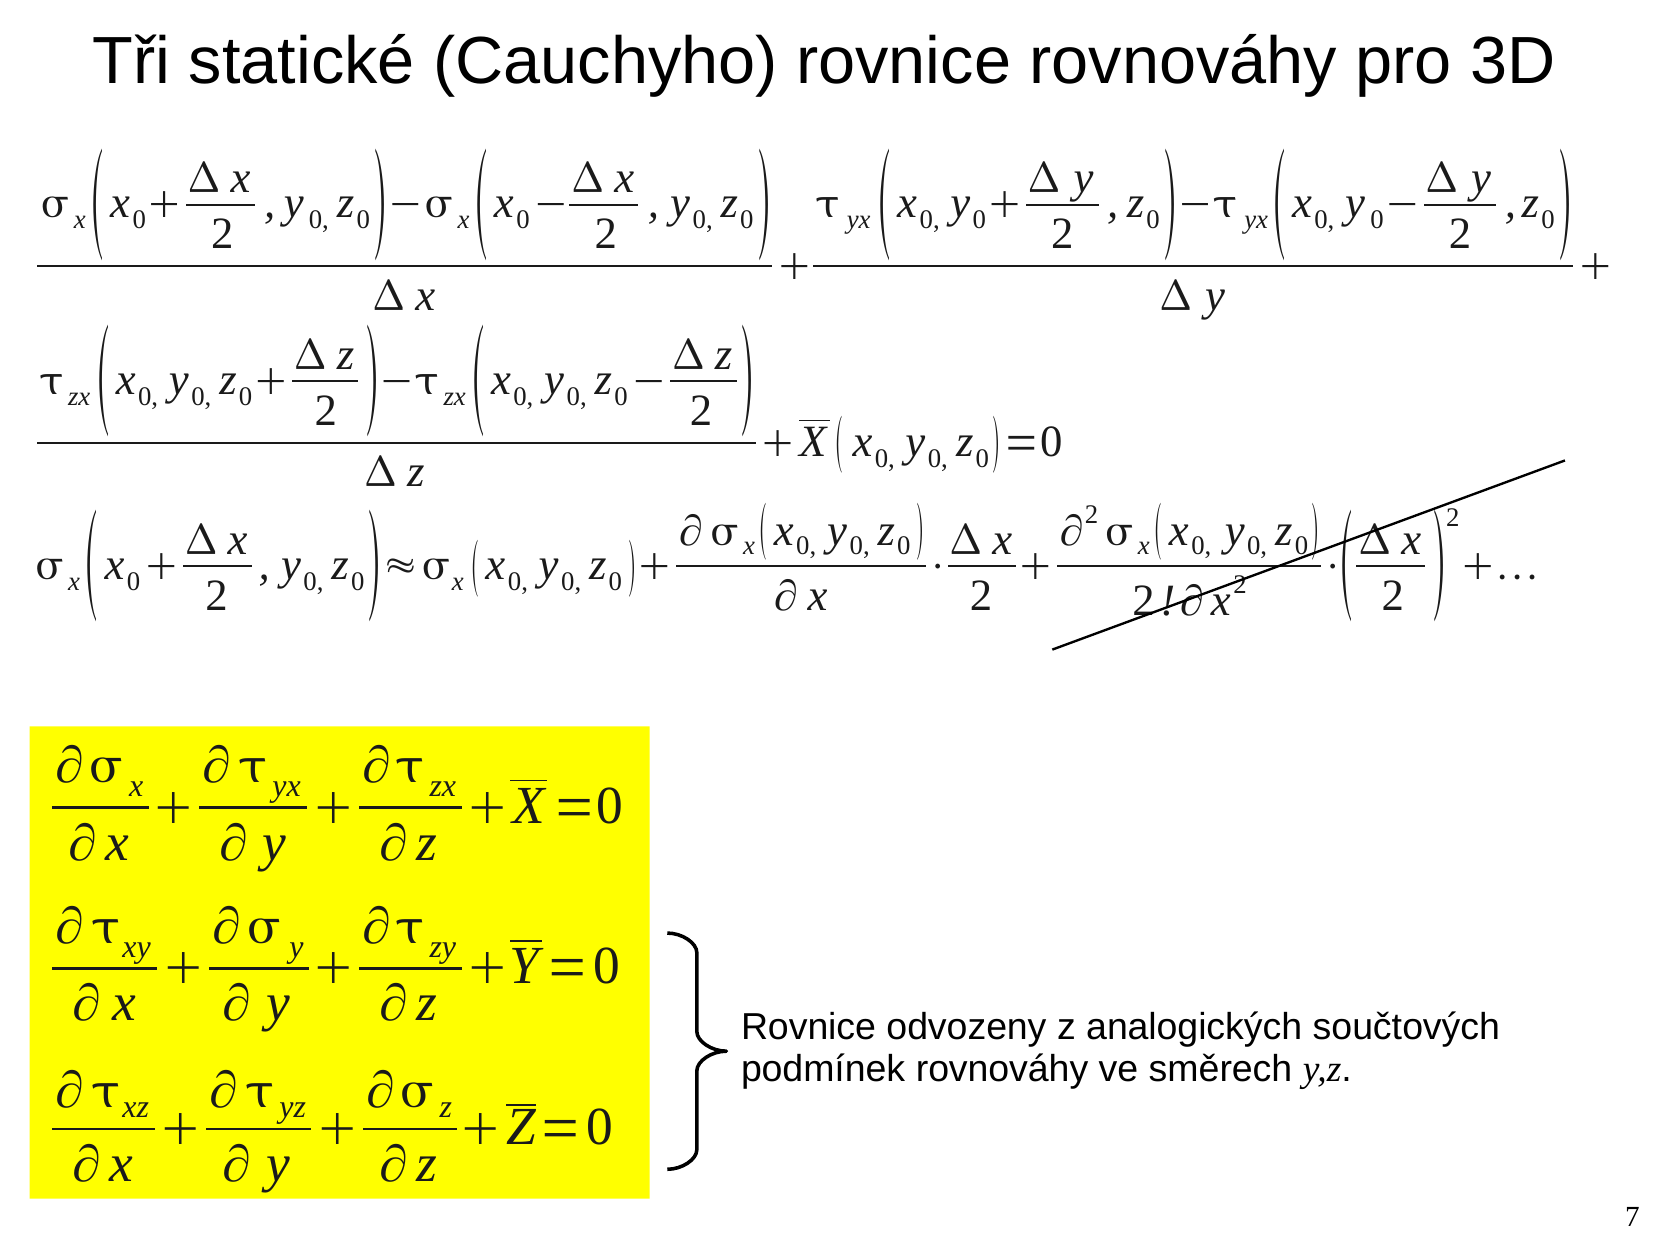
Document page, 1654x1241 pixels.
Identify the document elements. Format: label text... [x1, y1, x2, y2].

text_box Rovnice odvozeny z analogických součtových podmínek rovnováhy ve směrech y,z. [726, 998, 1554, 1106]
chart [17, 147, 1626, 627]
text_box [29, 726, 650, 1199]
title Tři statické (Cauchyho) rovnice rovnováhy pro 3D [37, 8, 1613, 113]
chart [28, 735, 637, 1194]
